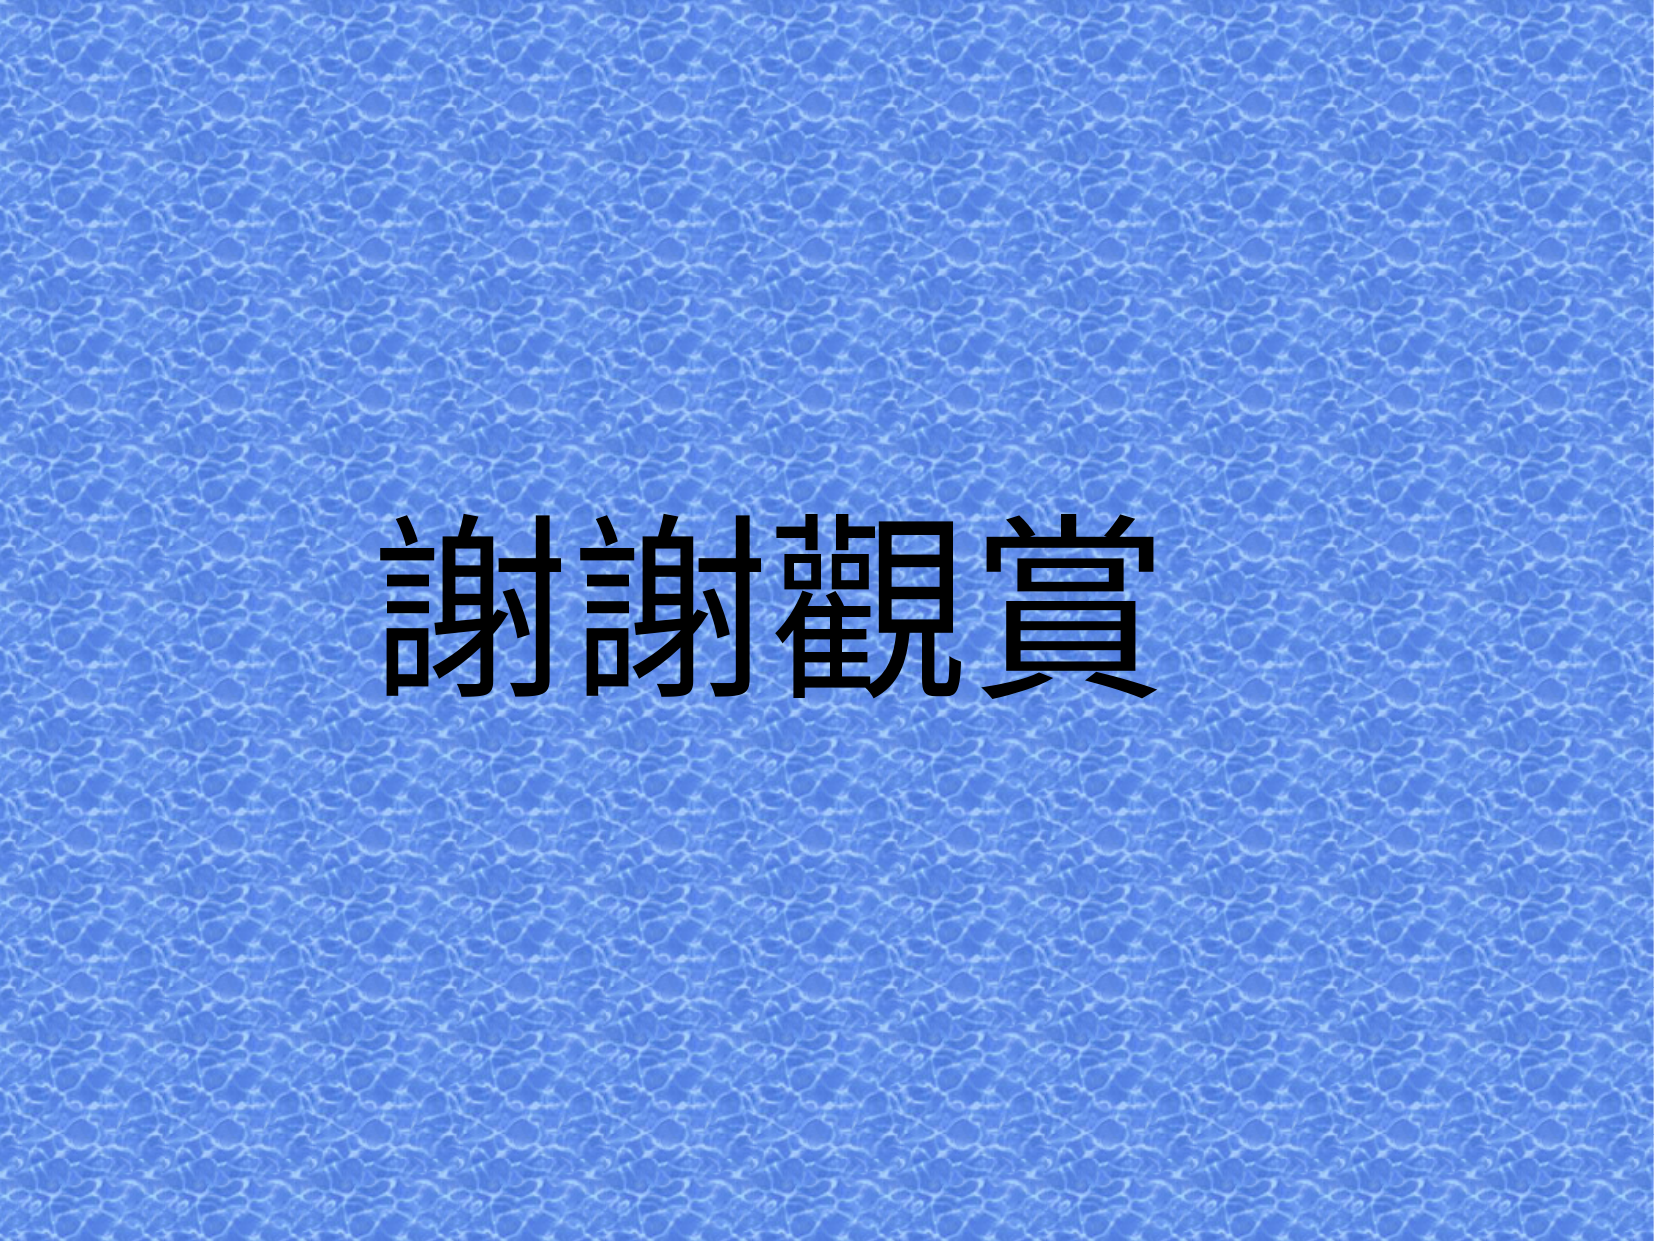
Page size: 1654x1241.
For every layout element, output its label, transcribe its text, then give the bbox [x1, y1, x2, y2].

text_box 謝謝觀賞 [354, 442, 1418, 698]
picture [0, 0, 1654, 1241]
